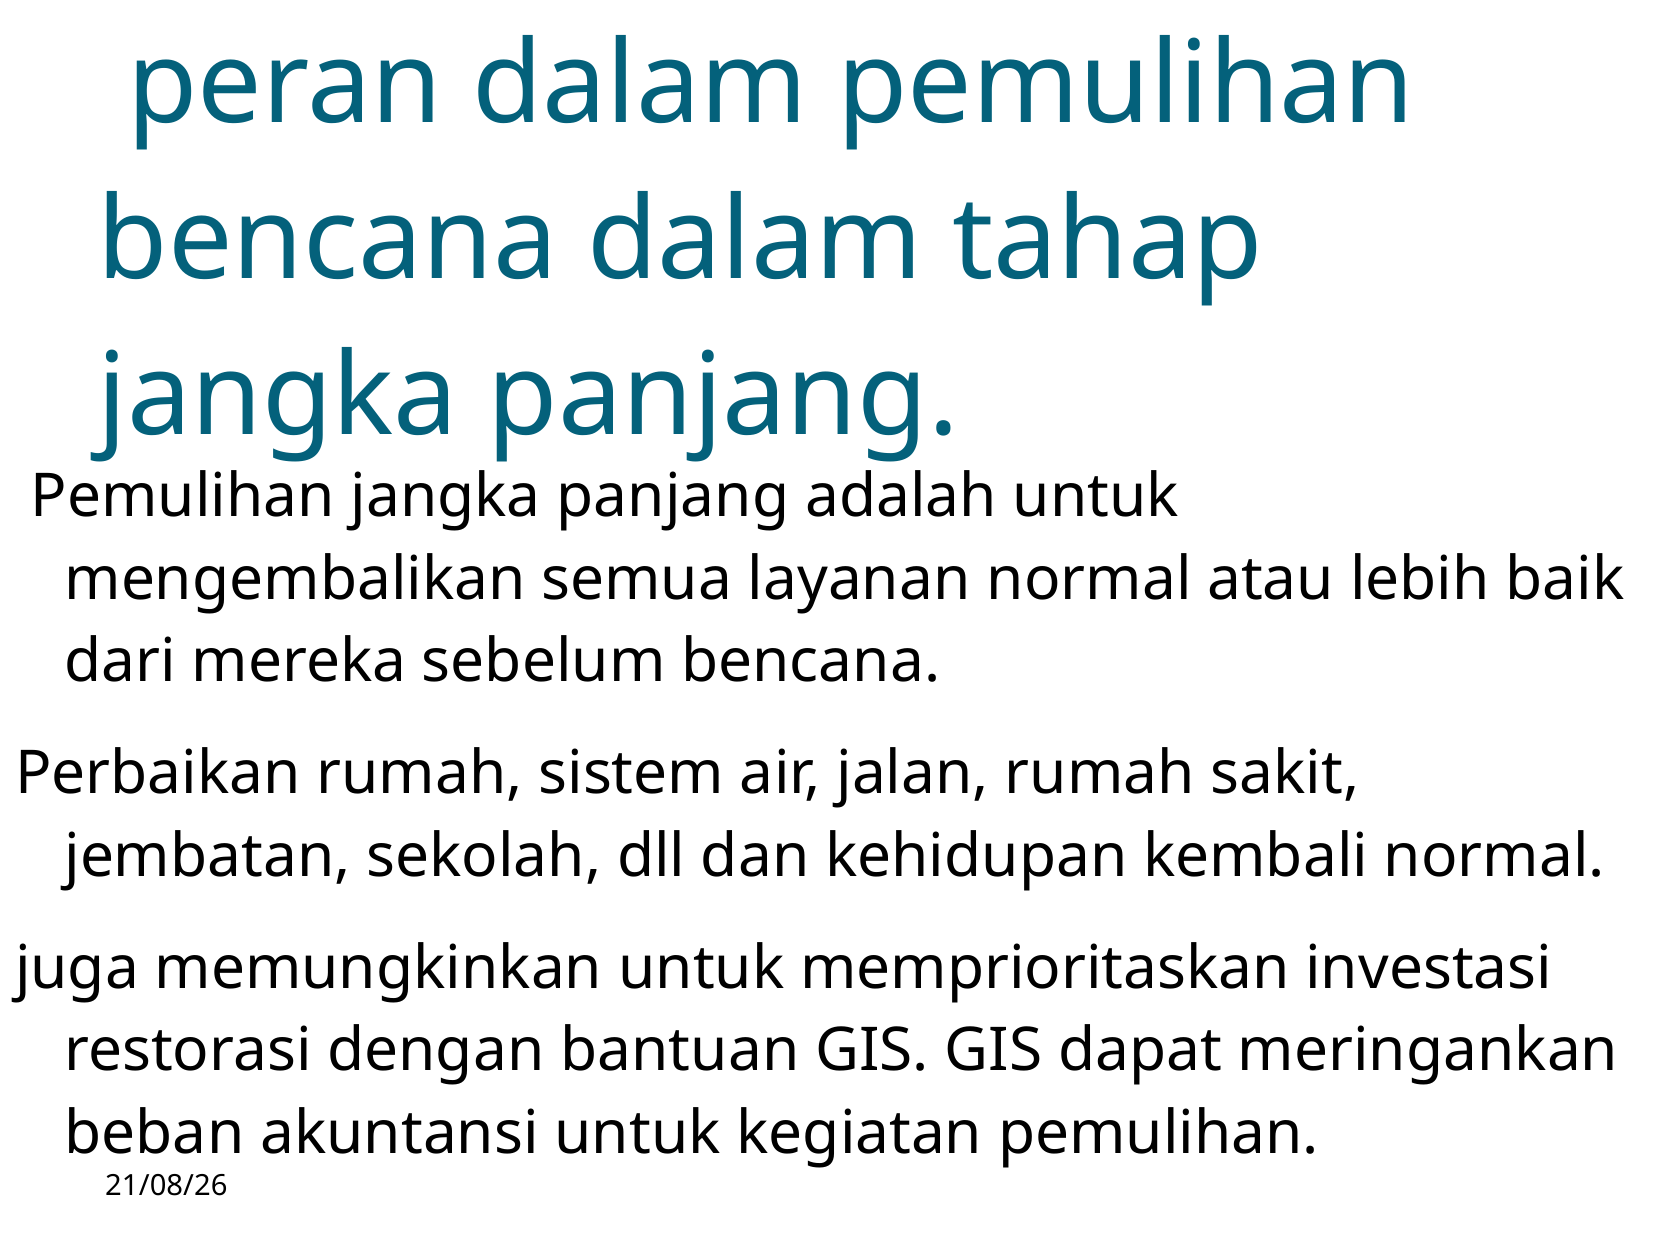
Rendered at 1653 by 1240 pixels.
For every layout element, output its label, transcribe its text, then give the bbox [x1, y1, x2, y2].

title peran dalam pemulihan bencana dalam tahap jangka panjang. [82, 19, 1570, 437]
list Pemulihan jangka panjang adalah untuk mengembalikan semua layanan normal atau lebih baik dari mereka sebelum bencana. Perbaikan rumah, sistem air, jalan, rumah sakit, jembatan, sekolah, dll dan kehidupan kembali normal. juga memungkinkan untuk memprioritaskan investasi restorasi dengan bantuan GIS. GIS dapat meringankan beban akuntansi untuk kegiatan pemulihan. [0, 437, 1653, 1224]
